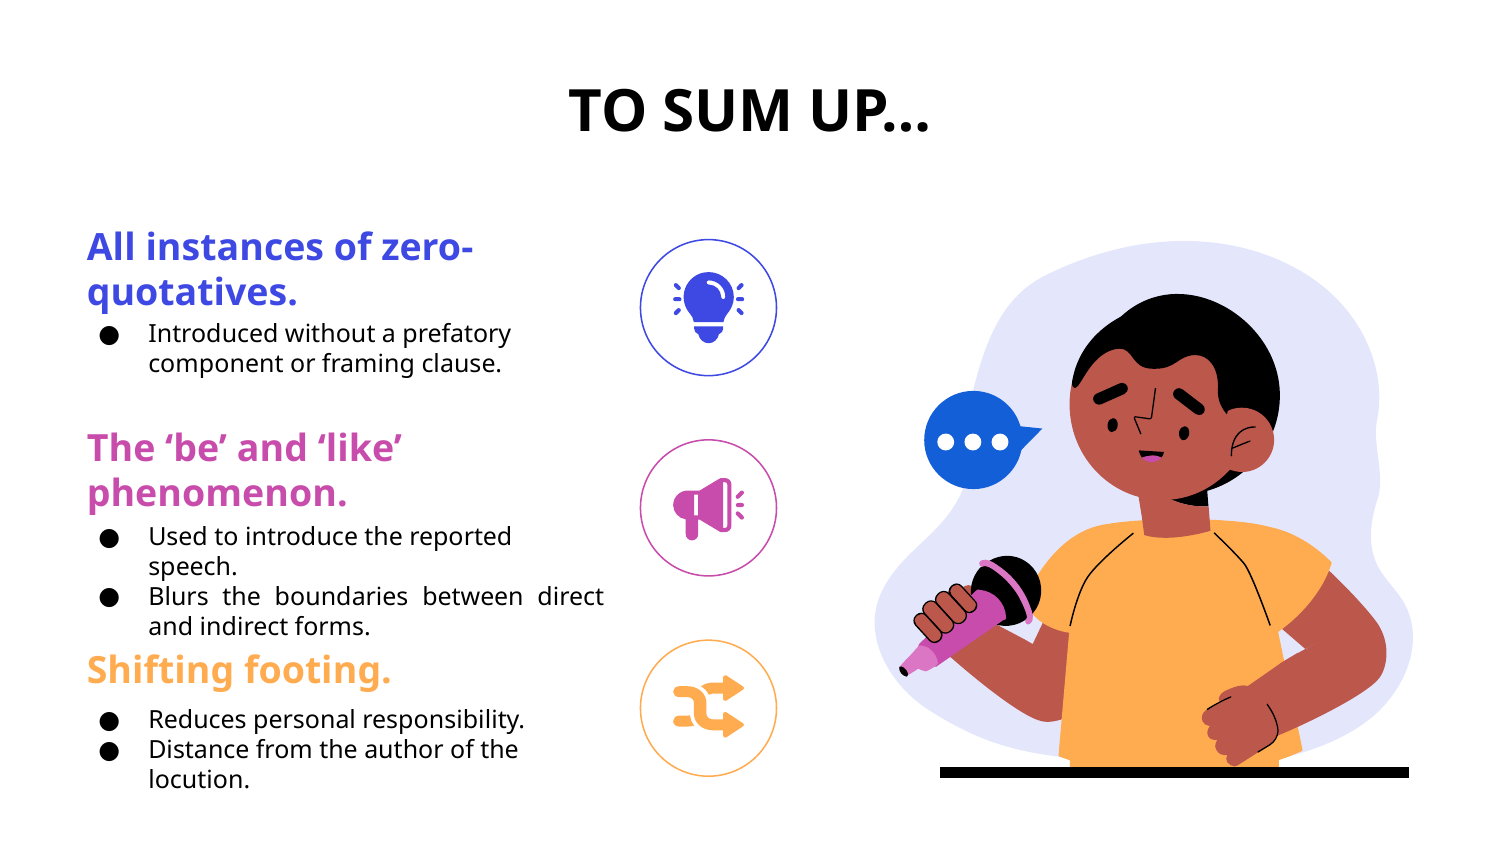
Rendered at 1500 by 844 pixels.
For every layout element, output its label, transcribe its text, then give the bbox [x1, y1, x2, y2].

text_box Reduces personal responsibility. Distance from the author of the locution. [71, 692, 620, 770]
text_box [640, 439, 777, 576]
text_box Used to introduce the reported speech. Blurs the boundaries between direct and indirect forms. [71, 507, 620, 585]
text_box Introduced without a prefatory component or framing clause. [71, 292, 620, 370]
text_box All instances of zero-quotatives. [71, 245, 620, 291]
title TO SUM UP… [118, 72, 1382, 145]
text_box [640, 239, 777, 376]
text_box Shifting footing. [71, 646, 620, 692]
text_box The ‘be’ and ‘like’ phenomenon. [71, 446, 620, 492]
text_box [640, 640, 777, 777]
text_box [874, 240, 1413, 778]
